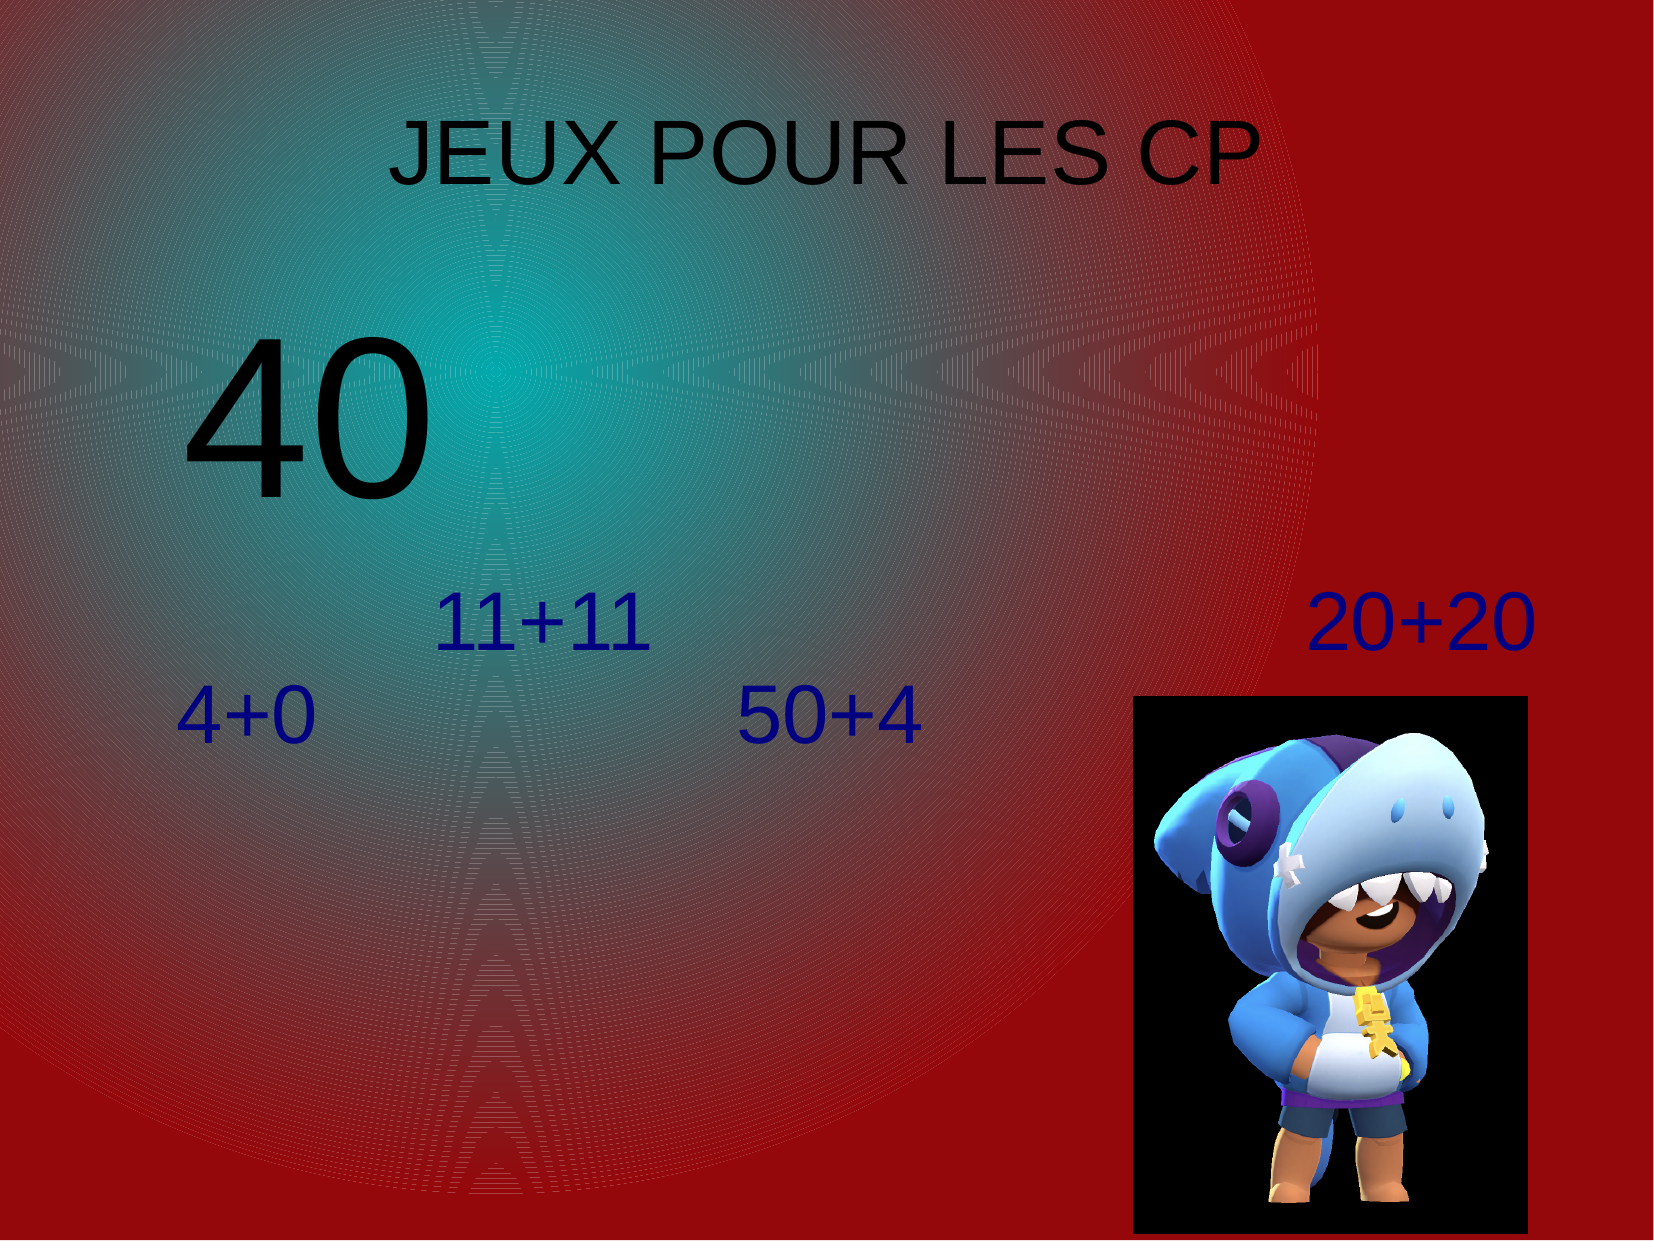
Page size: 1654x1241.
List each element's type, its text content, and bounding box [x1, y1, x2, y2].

picture [1133, 696, 1528, 1234]
list 40 11+11 20+20 4+0 50+4 [82, 290, 1571, 1010]
title JEUX POUR LES CP [82, 49, 1571, 257]
